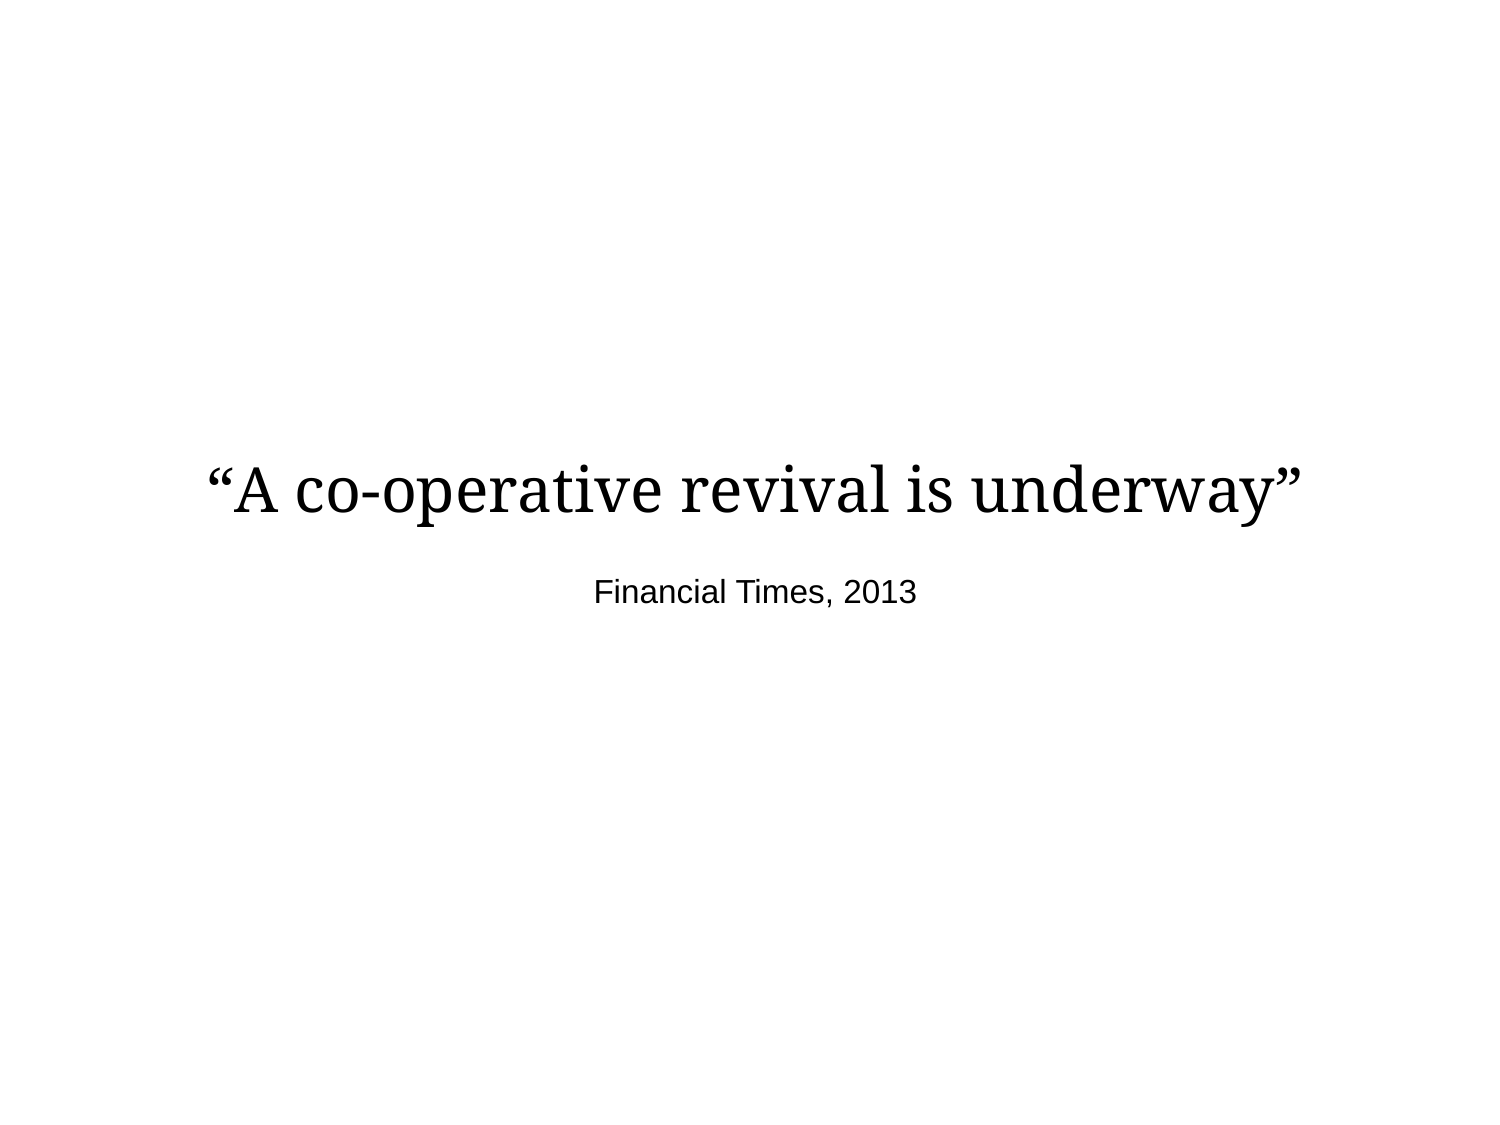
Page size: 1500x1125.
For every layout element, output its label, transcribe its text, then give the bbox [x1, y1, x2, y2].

text_box “A co-operative revival is underway” Financial Times, 2013 [148, 442, 1364, 663]
